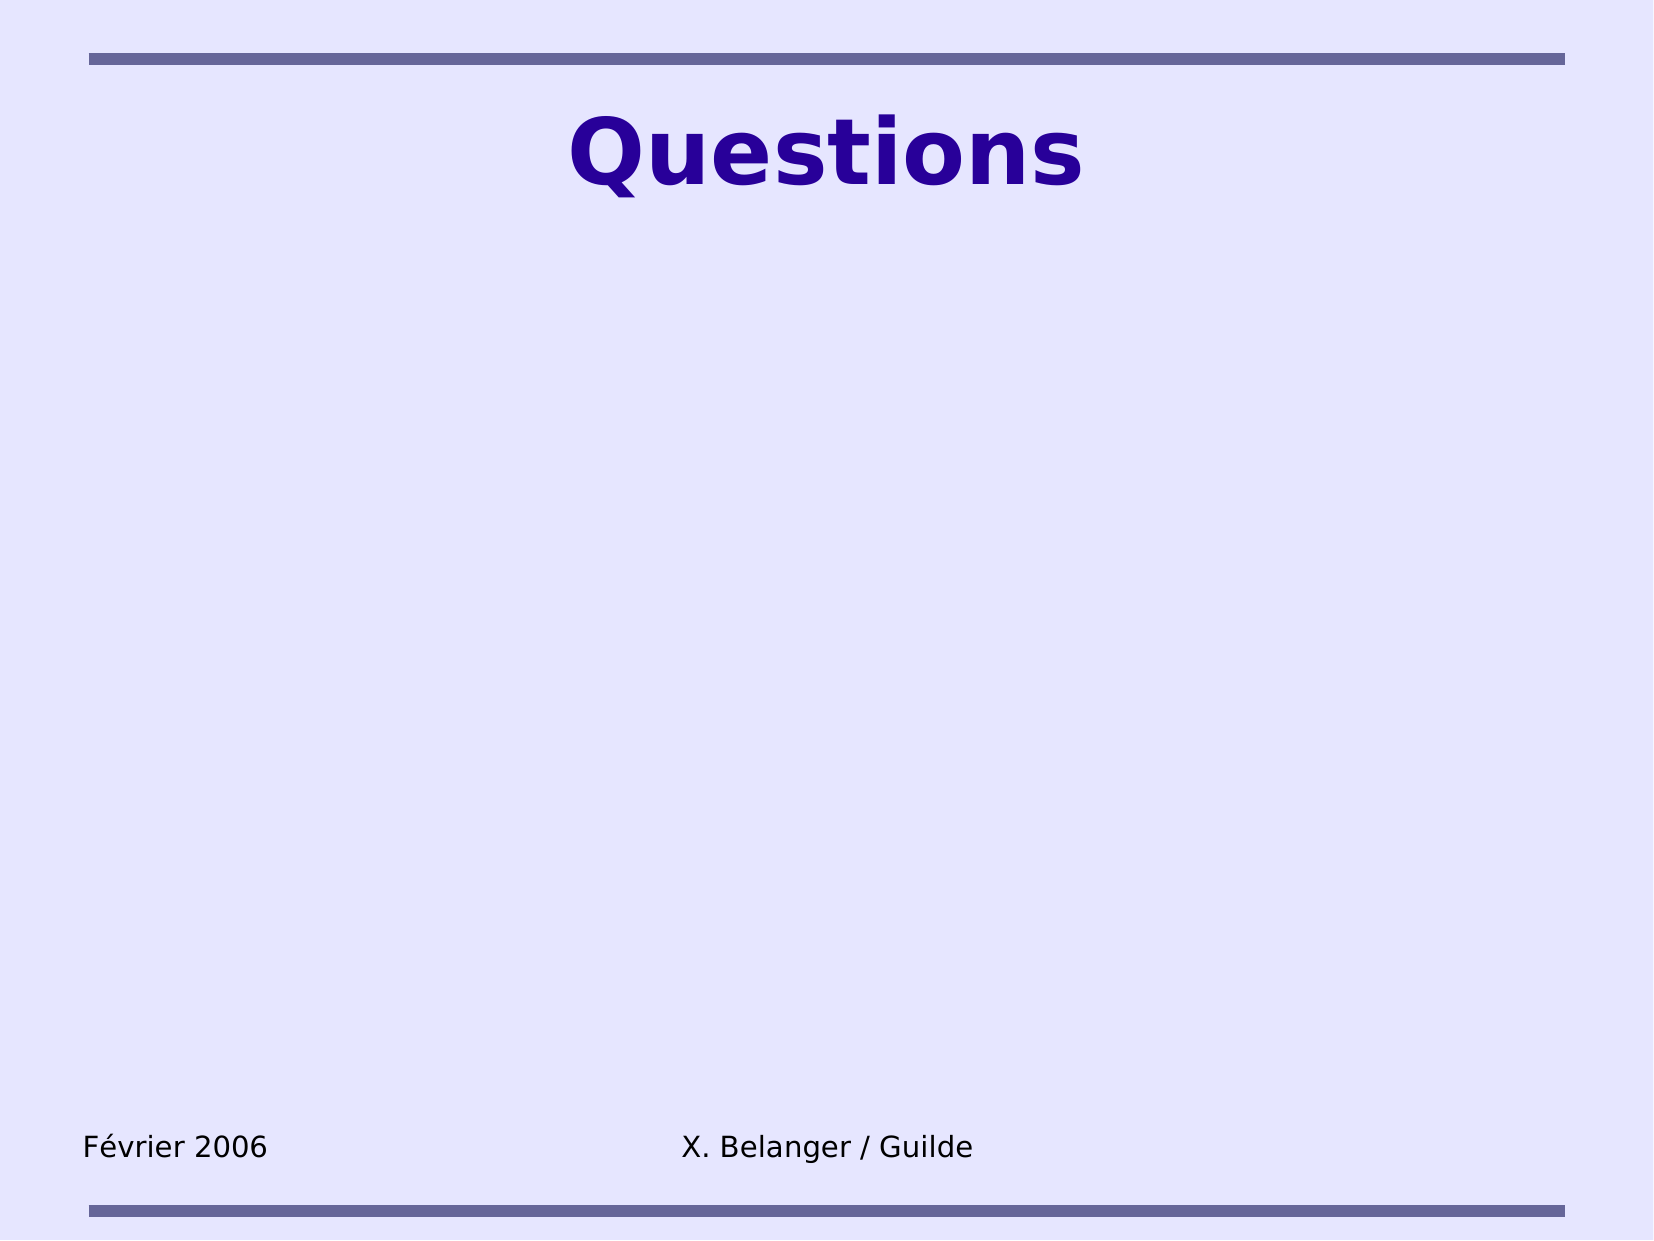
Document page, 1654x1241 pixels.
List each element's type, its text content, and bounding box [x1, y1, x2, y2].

title Questions [82, 49, 1571, 257]
